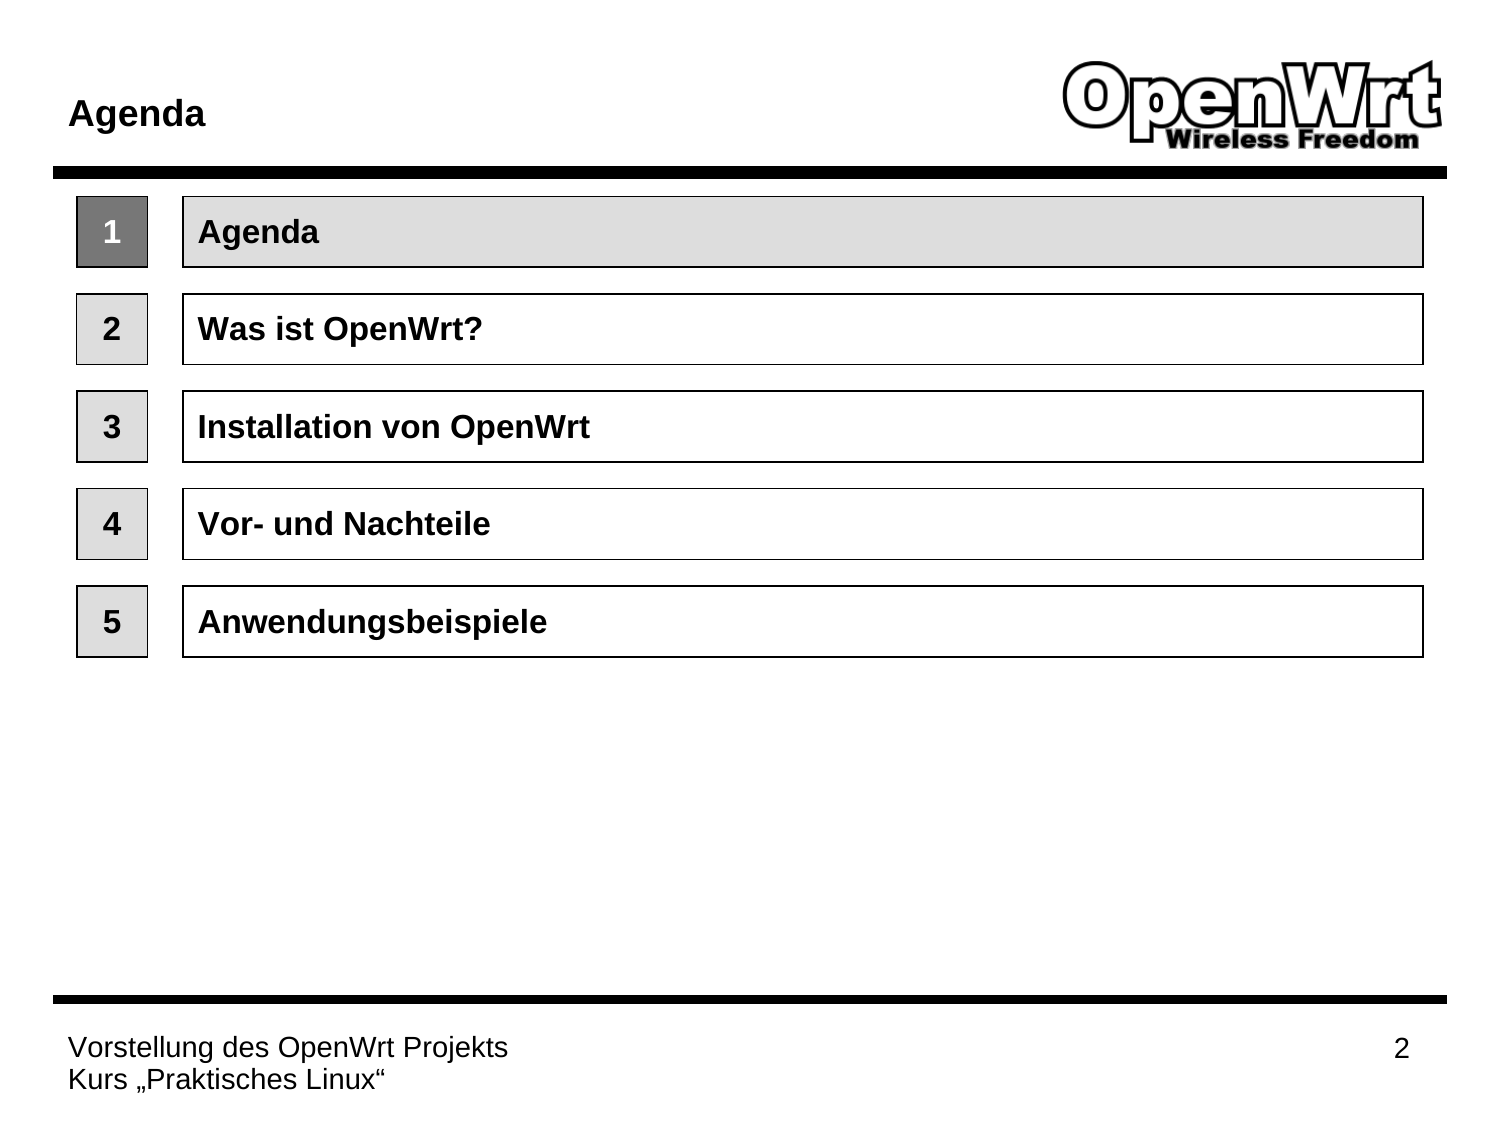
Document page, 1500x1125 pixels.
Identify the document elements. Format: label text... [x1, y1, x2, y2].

text_box 4 [76, 488, 148, 560]
text_box 1 [76, 196, 148, 268]
text_box Installation von OpenWrt [183, 391, 1424, 462]
text_box 5 [76, 586, 148, 658]
text_box 3 [76, 391, 148, 462]
title Agenda [53, 53, 870, 173]
text_box Agenda [183, 196, 1424, 268]
text_box Was ist OpenWrt? [183, 293, 1424, 365]
picture [1057, 54, 1447, 154]
text_box 2 [76, 293, 148, 365]
text_box Anwendungsbeispiele [183, 586, 1424, 658]
text_box Vor- und Nachteile [183, 488, 1424, 560]
